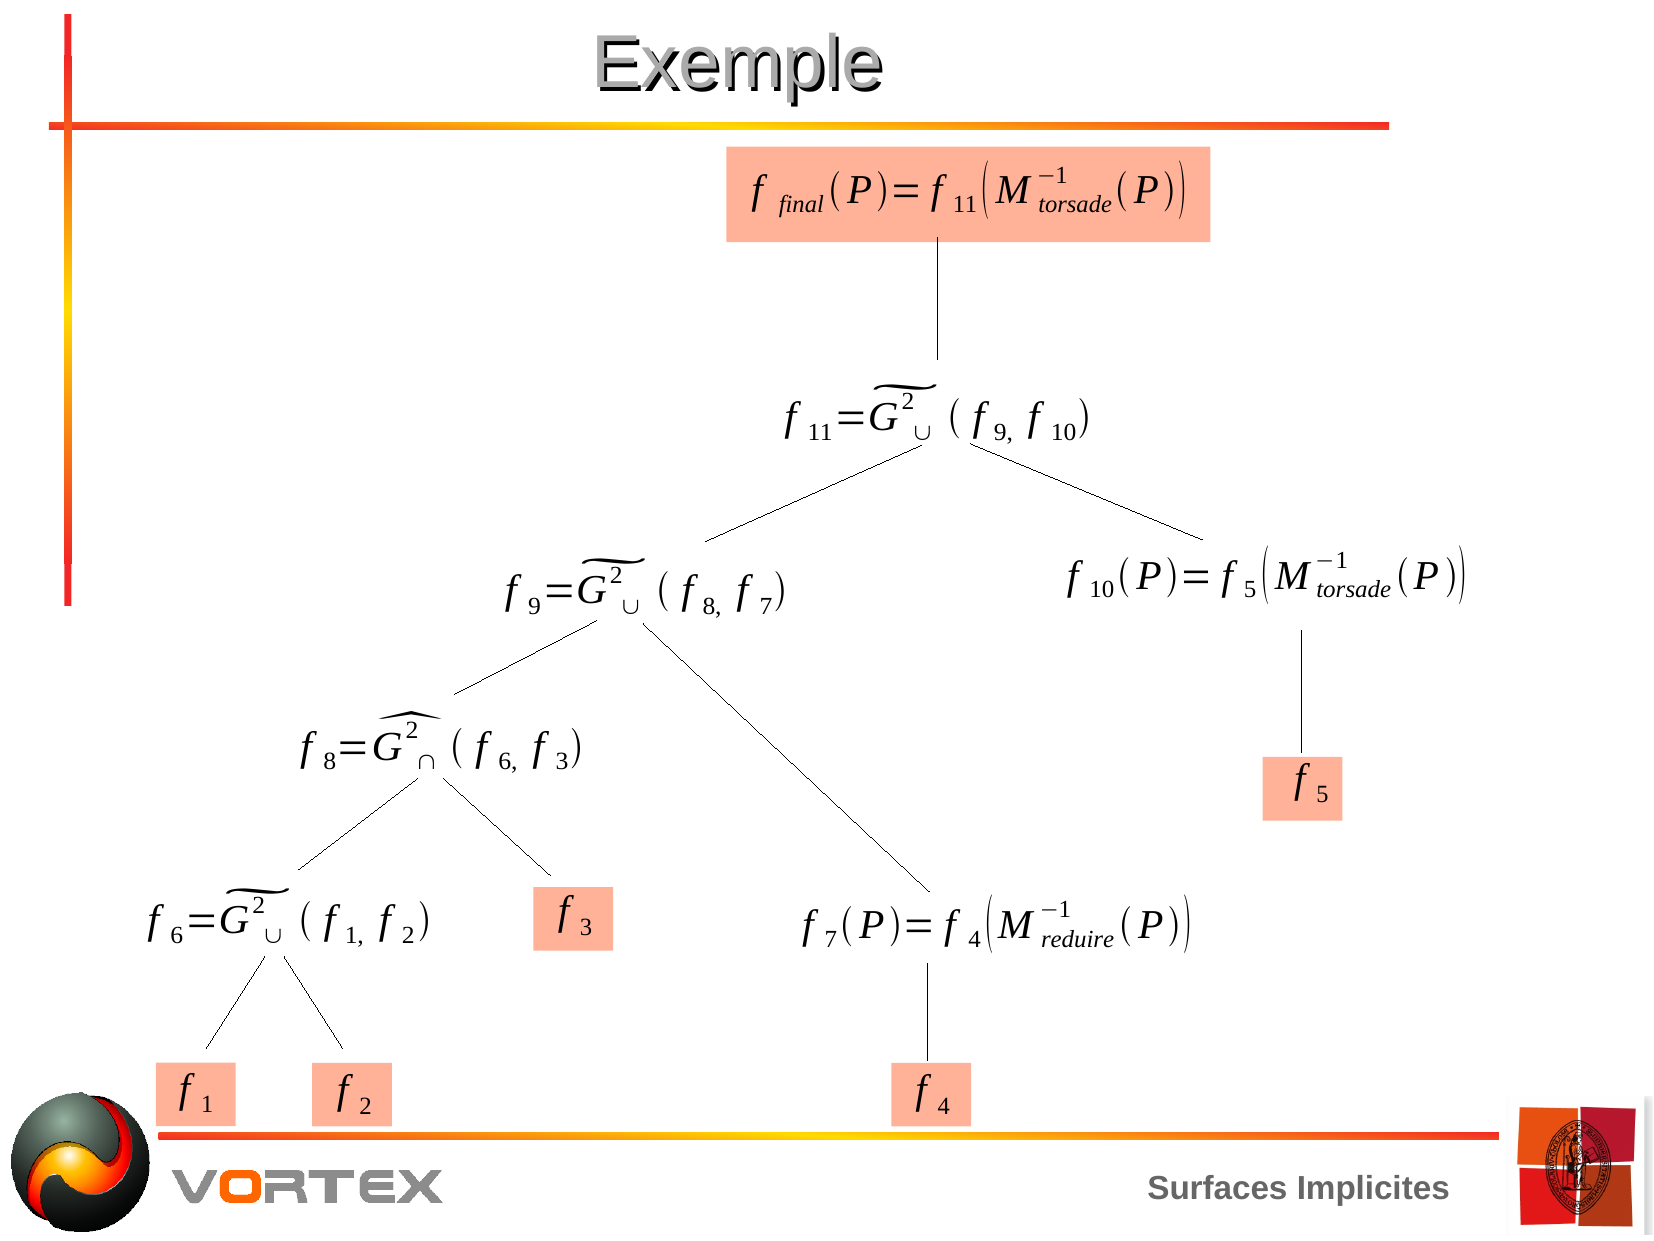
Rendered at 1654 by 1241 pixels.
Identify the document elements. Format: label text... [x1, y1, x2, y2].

chart [488, 556, 795, 619]
chart [768, 382, 1099, 446]
picture [1505, 1096, 1653, 1235]
chart [786, 892, 1197, 956]
chart [1051, 543, 1474, 607]
picture [11, 1092, 443, 1232]
chart [542, 888, 599, 941]
chart [736, 157, 1192, 222]
text_box [533, 887, 614, 951]
chart [131, 885, 438, 949]
chart [900, 1067, 957, 1120]
text_box [1262, 756, 1343, 821]
chart [284, 708, 591, 775]
text_box [155, 1062, 236, 1127]
text_box [726, 146, 1211, 243]
title Exemple [82, 4, 1392, 120]
text_box [891, 1062, 972, 1127]
text_box [312, 1062, 392, 1127]
chart [163, 1066, 220, 1118]
chart [1278, 755, 1335, 808]
chart [321, 1067, 379, 1120]
